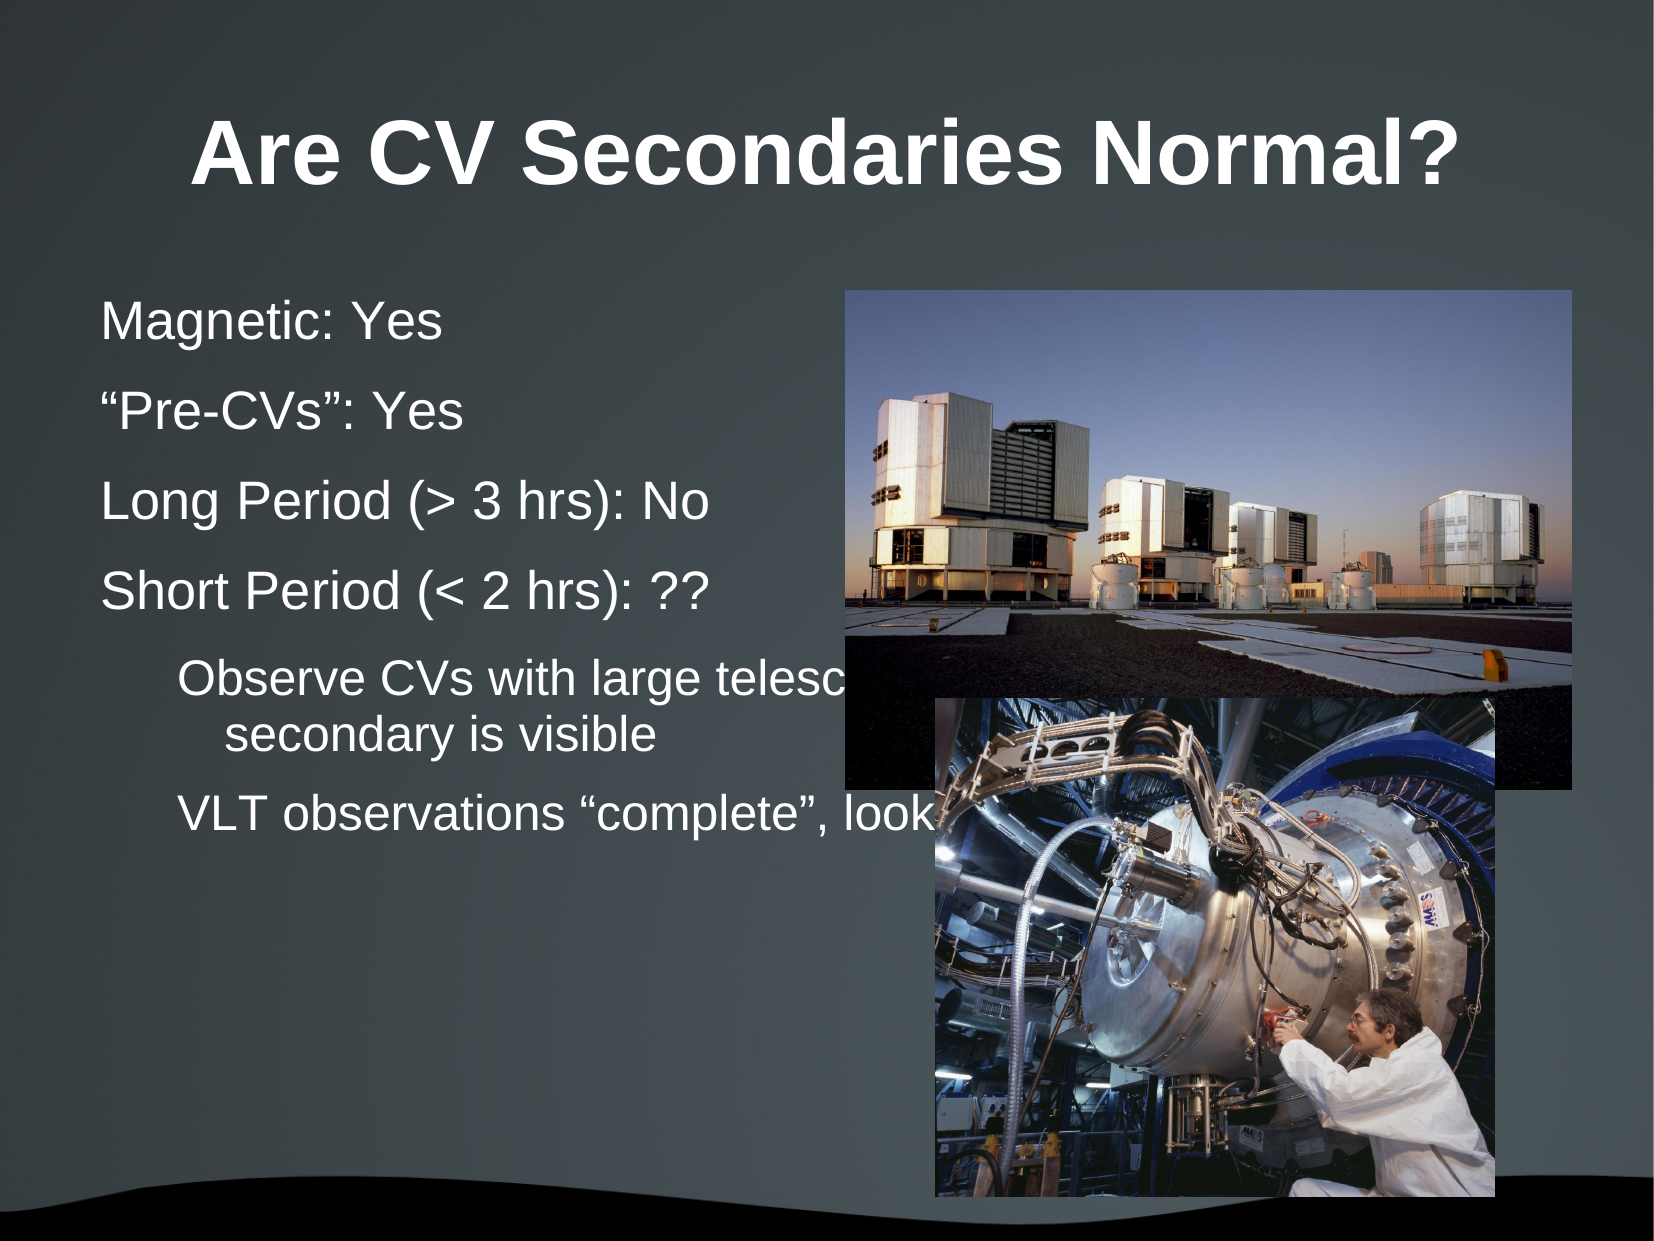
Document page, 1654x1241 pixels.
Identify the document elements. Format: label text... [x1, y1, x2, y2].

list Magnetic: Yes “Pre-CVs”: Yes Long Period (> 3 hrs): No Short Period (< 2 hrs): ?? Observe CVs with large telescopes (>8m) in the IR where secondary is visible VLT observations “complete”, looking to get more... [82, 290, 809, 1109]
picture [0, 0, 1654, 1241]
title Are CV Secondaries Normal? [82, 49, 1571, 257]
